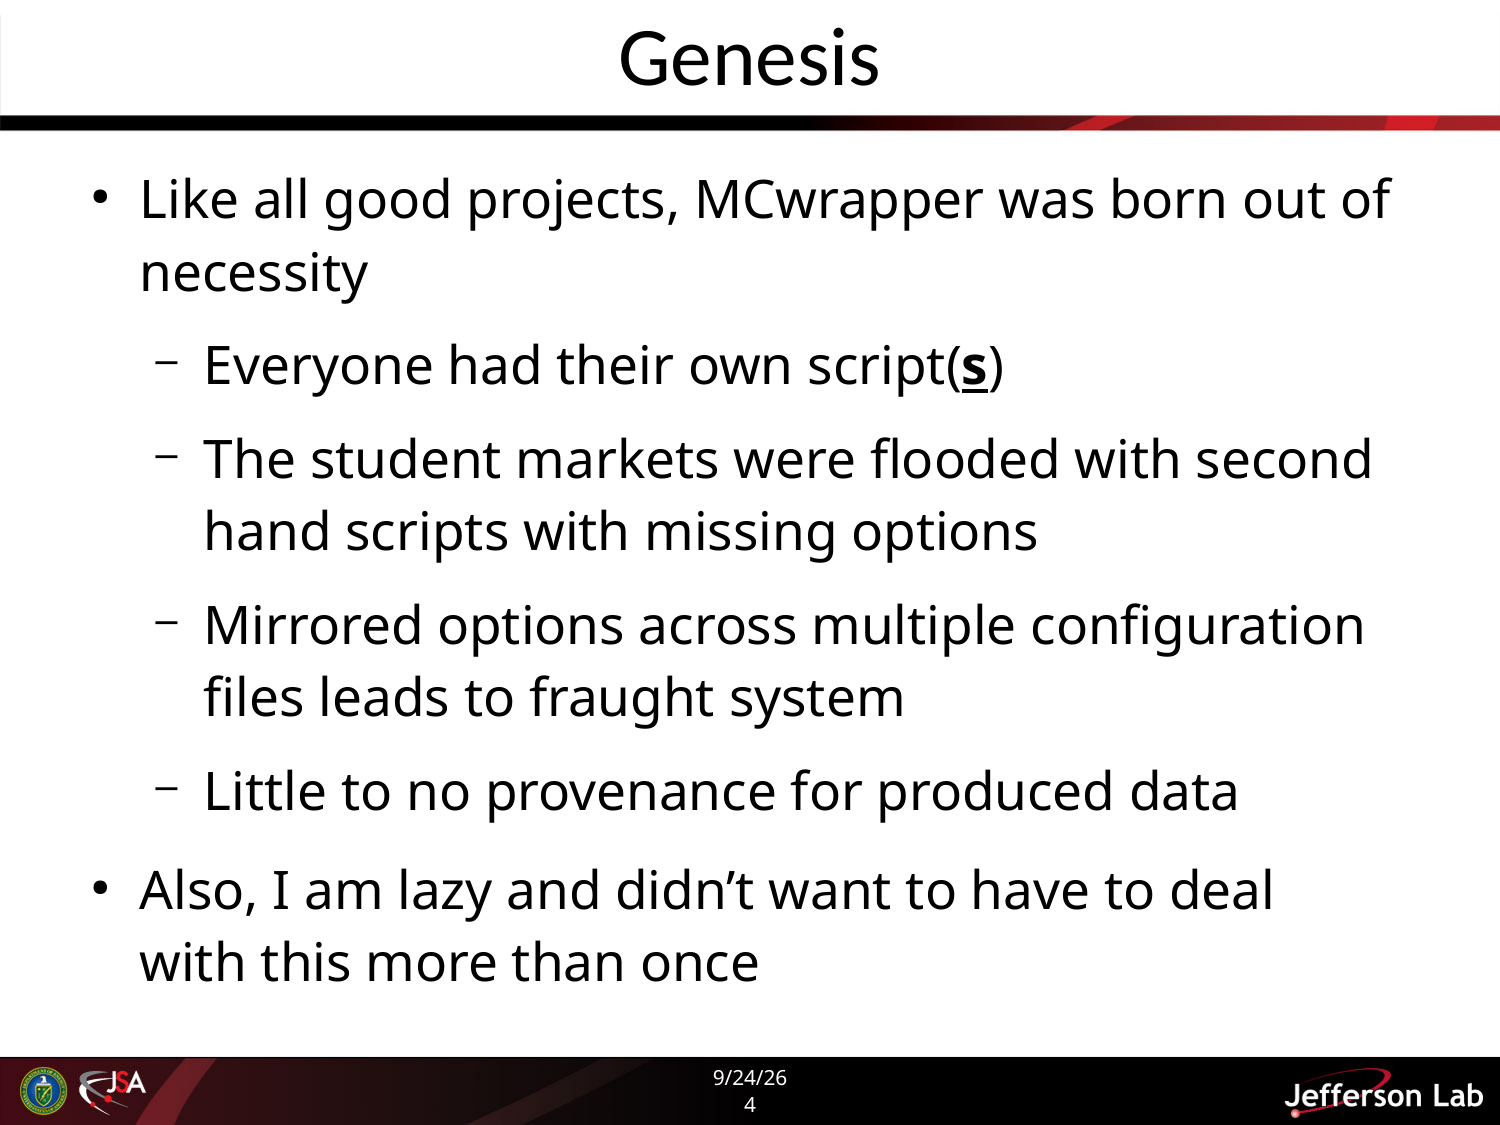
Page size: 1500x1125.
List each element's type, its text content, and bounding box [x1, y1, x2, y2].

title Genesis [75, 16, 1425, 114]
text_box <number> [575, 1090, 925, 1122]
text_box 11/1/19 [575, 1048, 925, 1090]
picture [0, 0, 1500, 1125]
list Like all good projects, MCwrapper was born out of necessity Everyone had their own script(s) The student markets were flooded with second hand scripts with missing options Mirrored options across multiple configuration files leads to fraught system Little to no provenance for produced data Also, I am lazy and didn’t want to have to deal with this more than once [75, 162, 1396, 1006]
